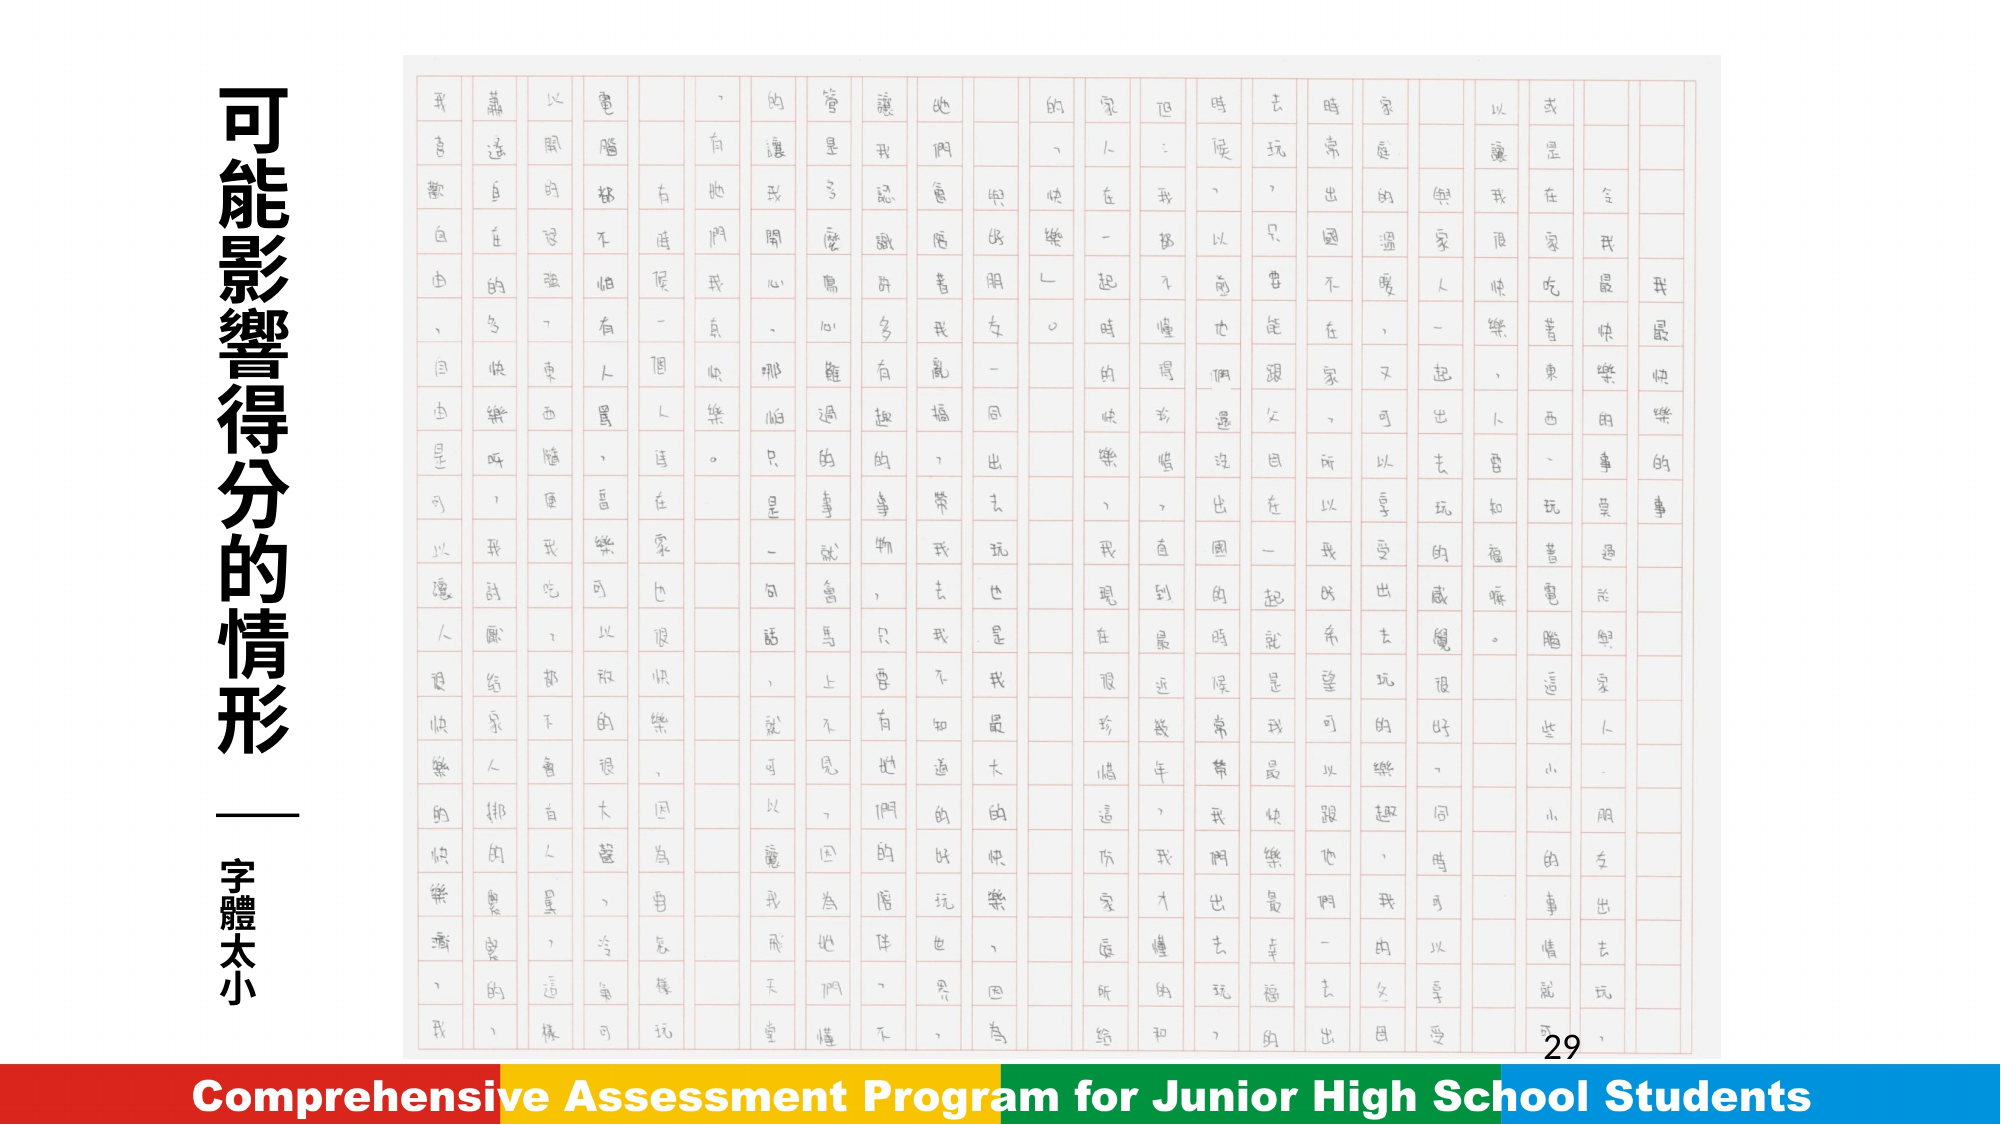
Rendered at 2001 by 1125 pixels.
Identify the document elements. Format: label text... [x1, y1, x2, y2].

text_box 可能影響得分的情形 ｜字體太小 [197, 66, 313, 1023]
text_box 29 [1528, 1014, 1995, 1075]
picture [403, 55, 1721, 1059]
